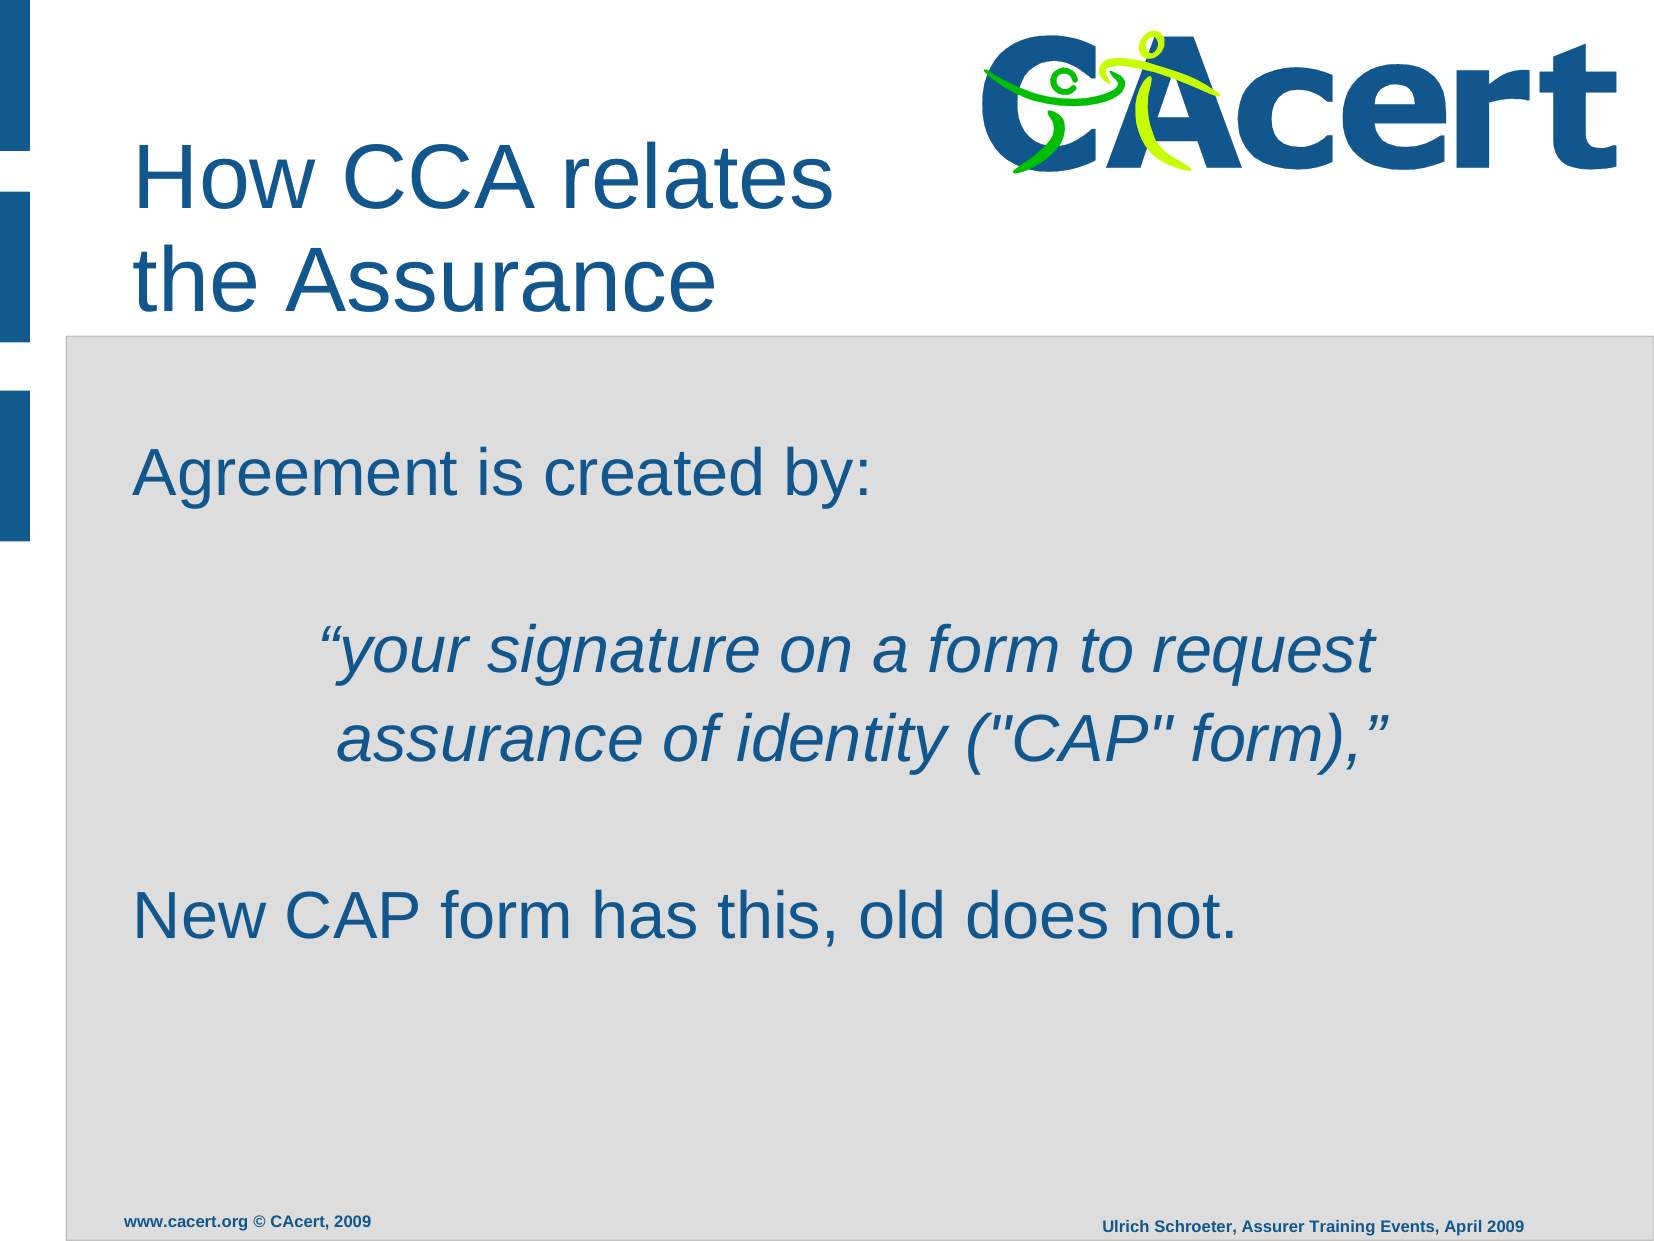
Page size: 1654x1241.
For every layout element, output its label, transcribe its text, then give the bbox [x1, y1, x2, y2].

text_box Agreement is created by: “your signature on a form to request assurance of identity ("CAP" form),” New CAP form has this, old does not. [118, 413, 1597, 1139]
text_box How CCA relates the Assurance [118, 118, 852, 339]
